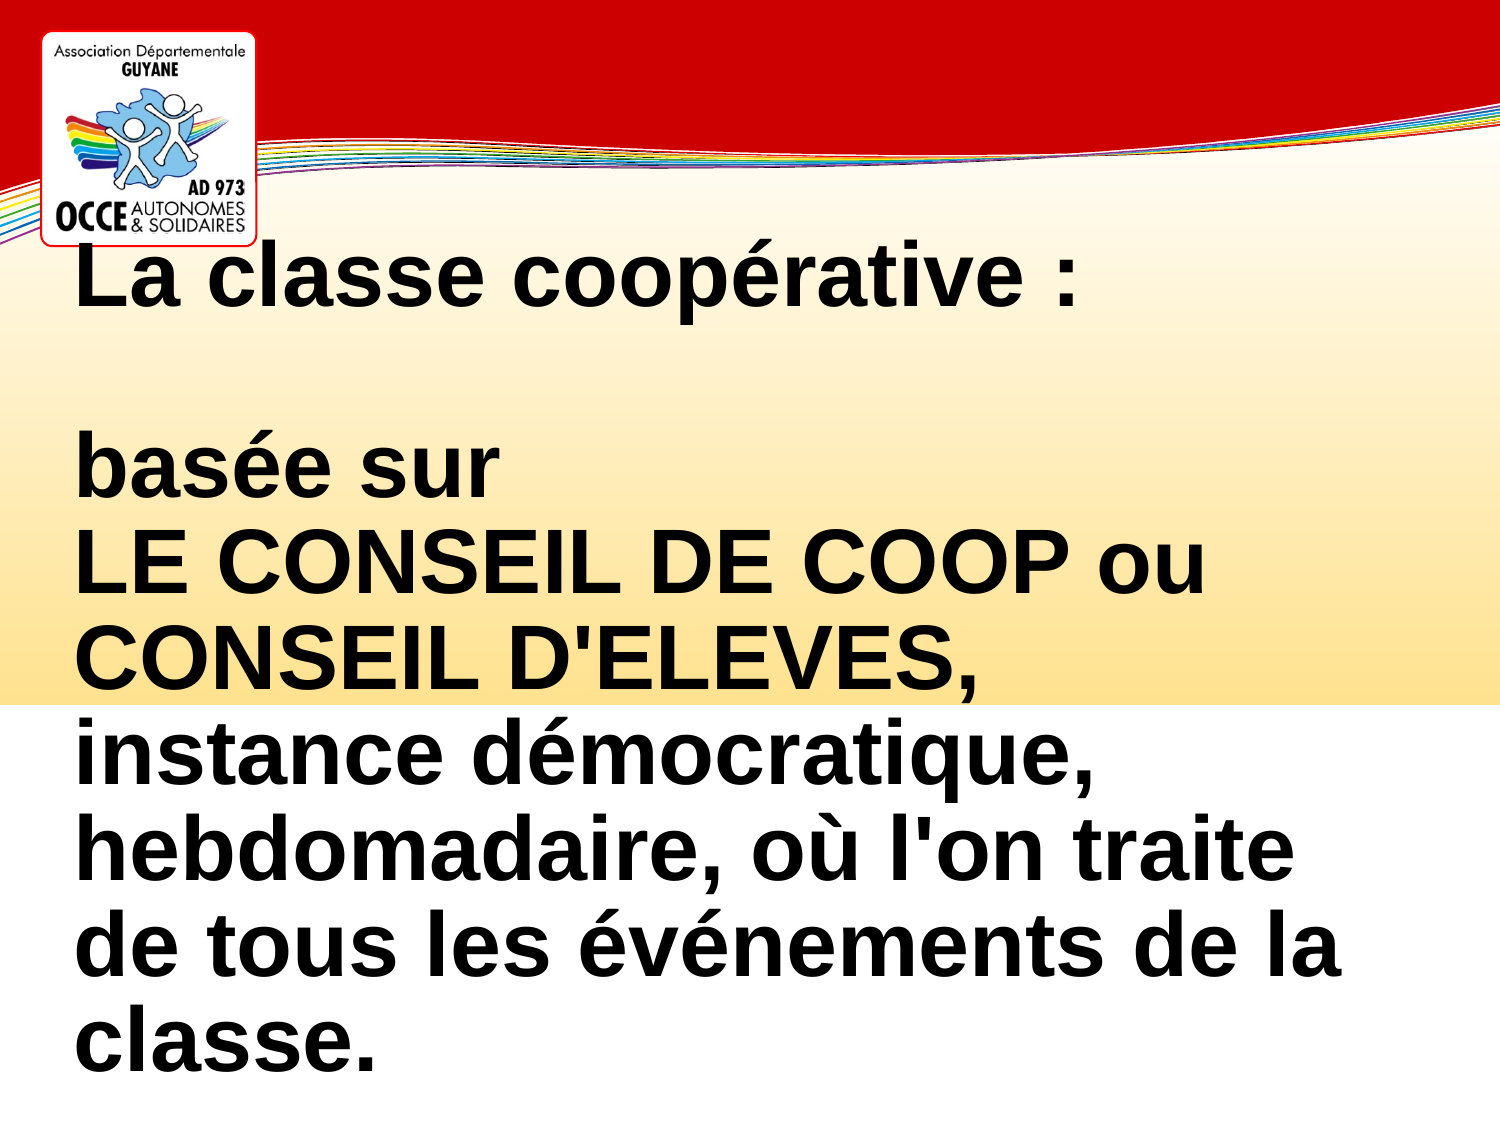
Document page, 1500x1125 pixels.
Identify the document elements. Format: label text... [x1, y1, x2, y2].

text_box [225, 633, 1276, 1004]
picture [54, 44, 245, 234]
title La classe coopérative : basée sur LE CONSEIL DE COOP ou CONSEIL D'ELEVES, instance démocratique, hebdomadaire, où l'on traite de tous les événements de la classe. [59, 222, 1430, 1099]
